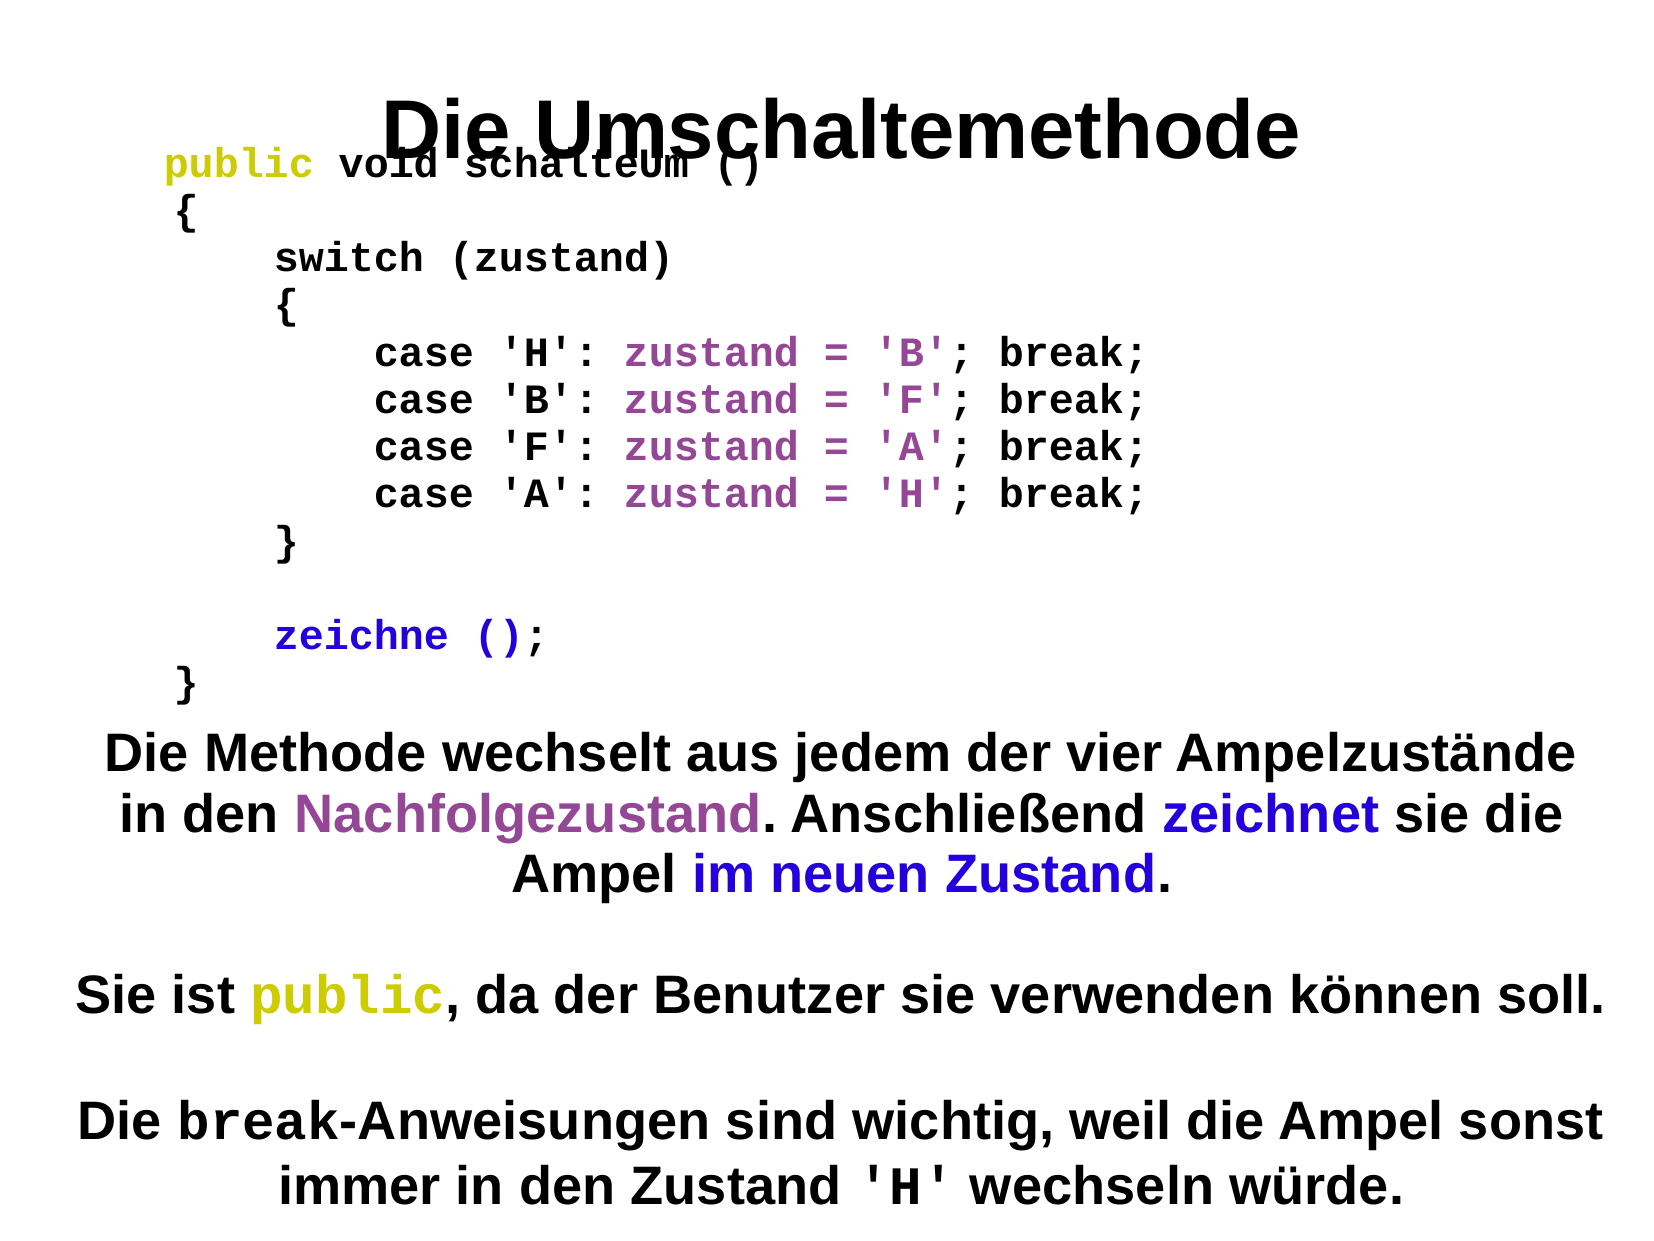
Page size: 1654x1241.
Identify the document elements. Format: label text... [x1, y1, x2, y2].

text_box Die Methode wechselt aus jedem der vier Ampelzustände in den Nachfolgezustand. Anschließend zeichnet sie die Ampel im neuen Zustand. Sie ist public, da der Benutzer sie verwenden können soll. Die break-Anweisungen sind wichtig, weil die Ampel sonst immer in den Zustand 'H' wechseln würde. [59, 715, 1625, 1241]
text_box Die Umschaltemethode [88, 29, 1595, 135]
text_box public void schalteUm () { switch (zustand) { case 'H': zustand = 'B'; break; case 'B': zustand = 'F'; break; case 'F': zustand = 'A'; break; case 'A': zustand = 'H'; break; } zeichne (); } [59, 135, 1625, 715]
